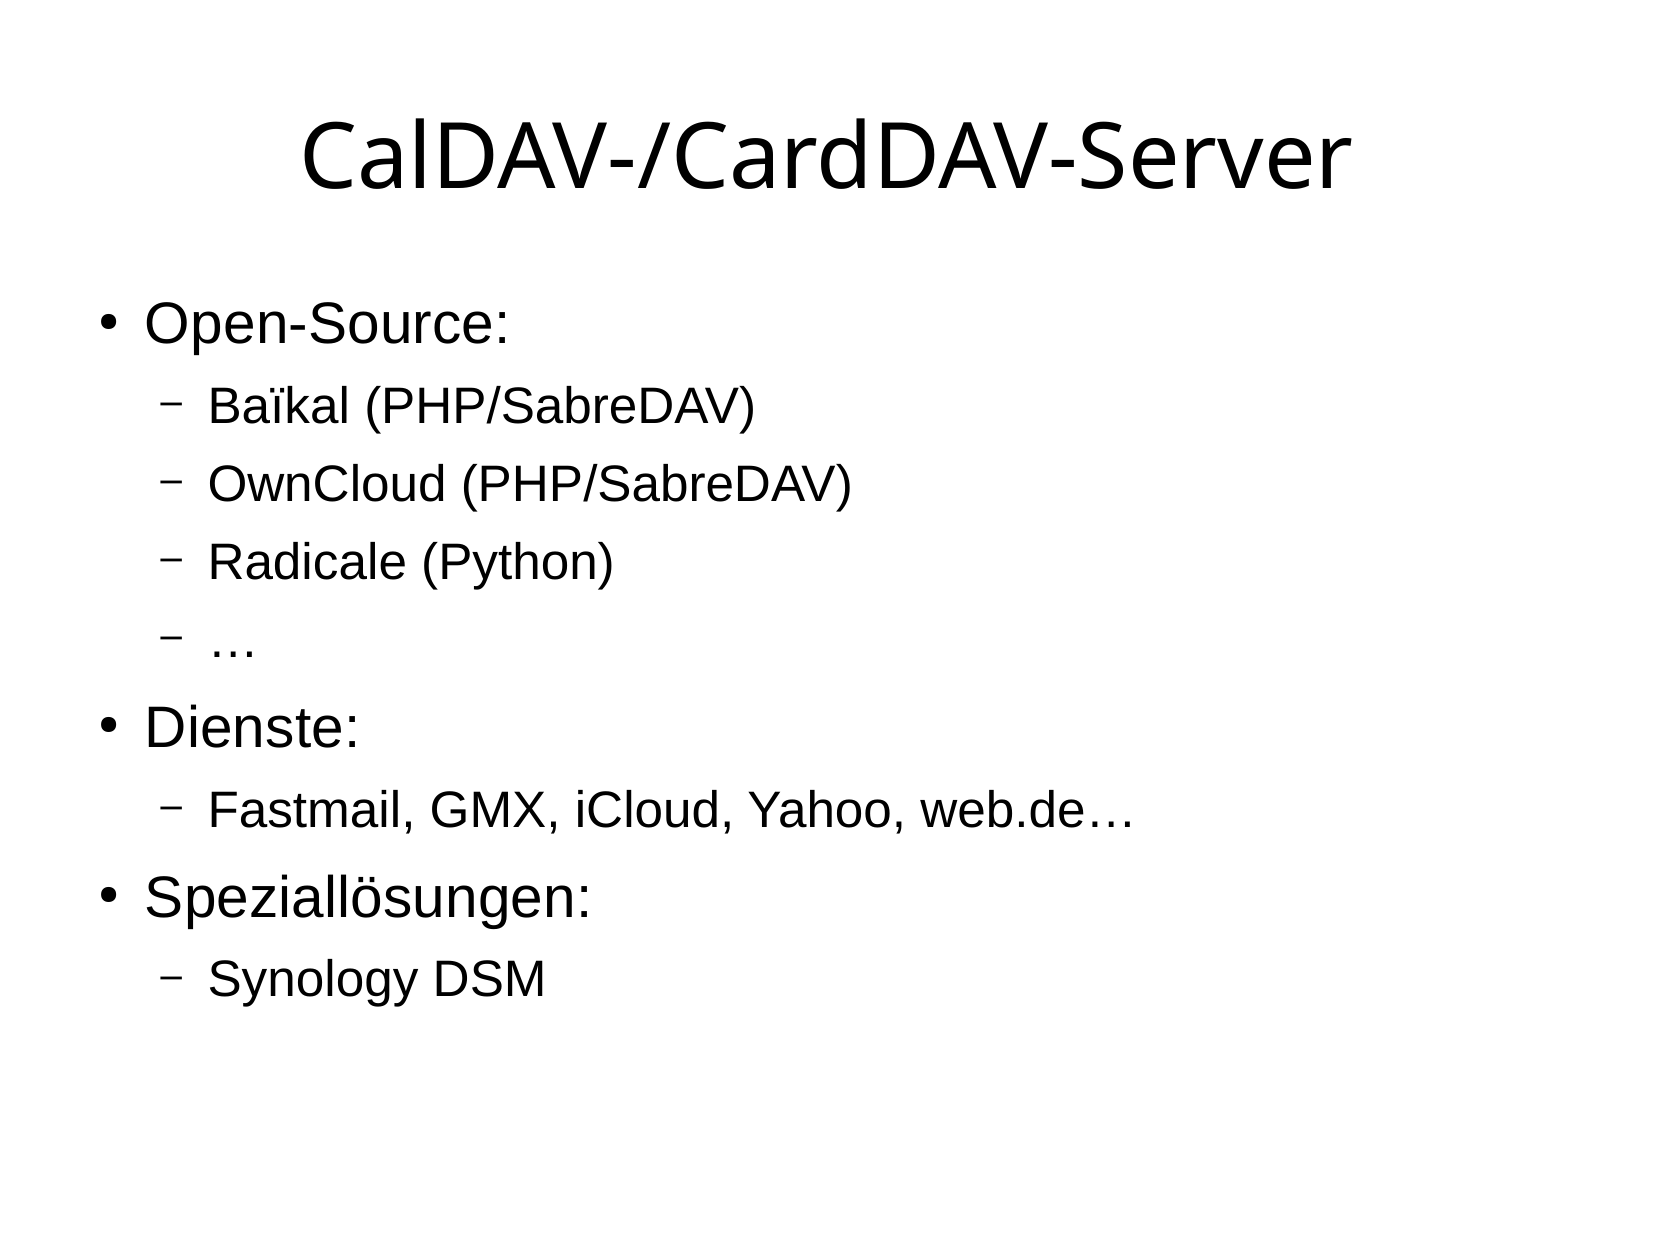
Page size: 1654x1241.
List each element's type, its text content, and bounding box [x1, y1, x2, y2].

title CalDAV-/CardDAV-Server [82, 49, 1571, 257]
list Open-Source: Baïkal (PHP/SabreDAV) OwnCloud (PHP/SabreDAV) Radicale (Python) … Dienste: Fastmail, GMX, iCloud, Yahoo, web.de… Speziallösungen: Synology DSM [82, 290, 1571, 1010]
